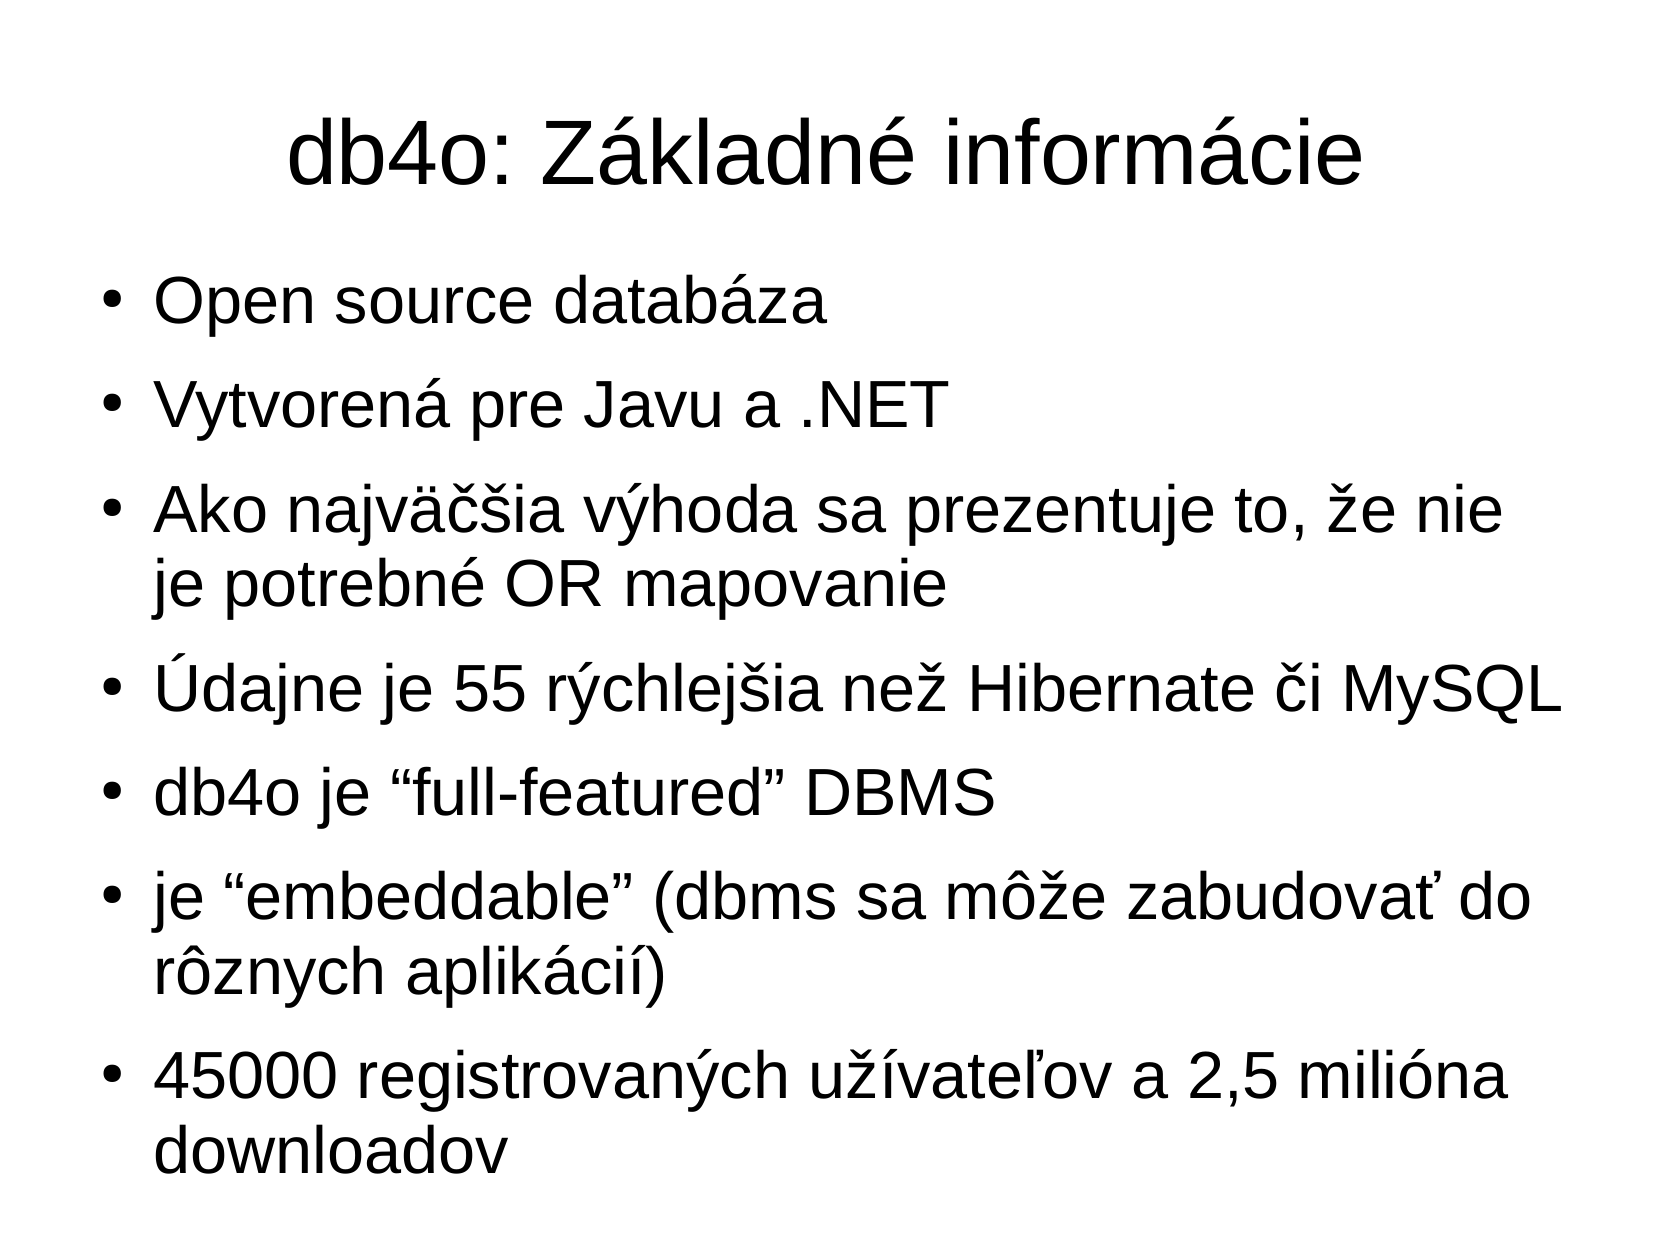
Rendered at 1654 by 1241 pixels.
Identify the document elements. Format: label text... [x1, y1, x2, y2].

list Open source databáza Vytvorená pre Javu a .NET Ako najväčšia výhoda sa prezentuje to, že nie je potrebné OR mapovanie Údajne je 55 rýchlejšia než Hibernate či MySQL db4o je “full-featured” DBMS je “embeddable” (dbms sa môže zabudovať do rôznych aplikácií) 45000 registrovaných užívateľov a 2,5 milióna downloadov [82, 263, 1571, 1210]
title db4o: Základné informácie [82, 56, 1571, 250]
